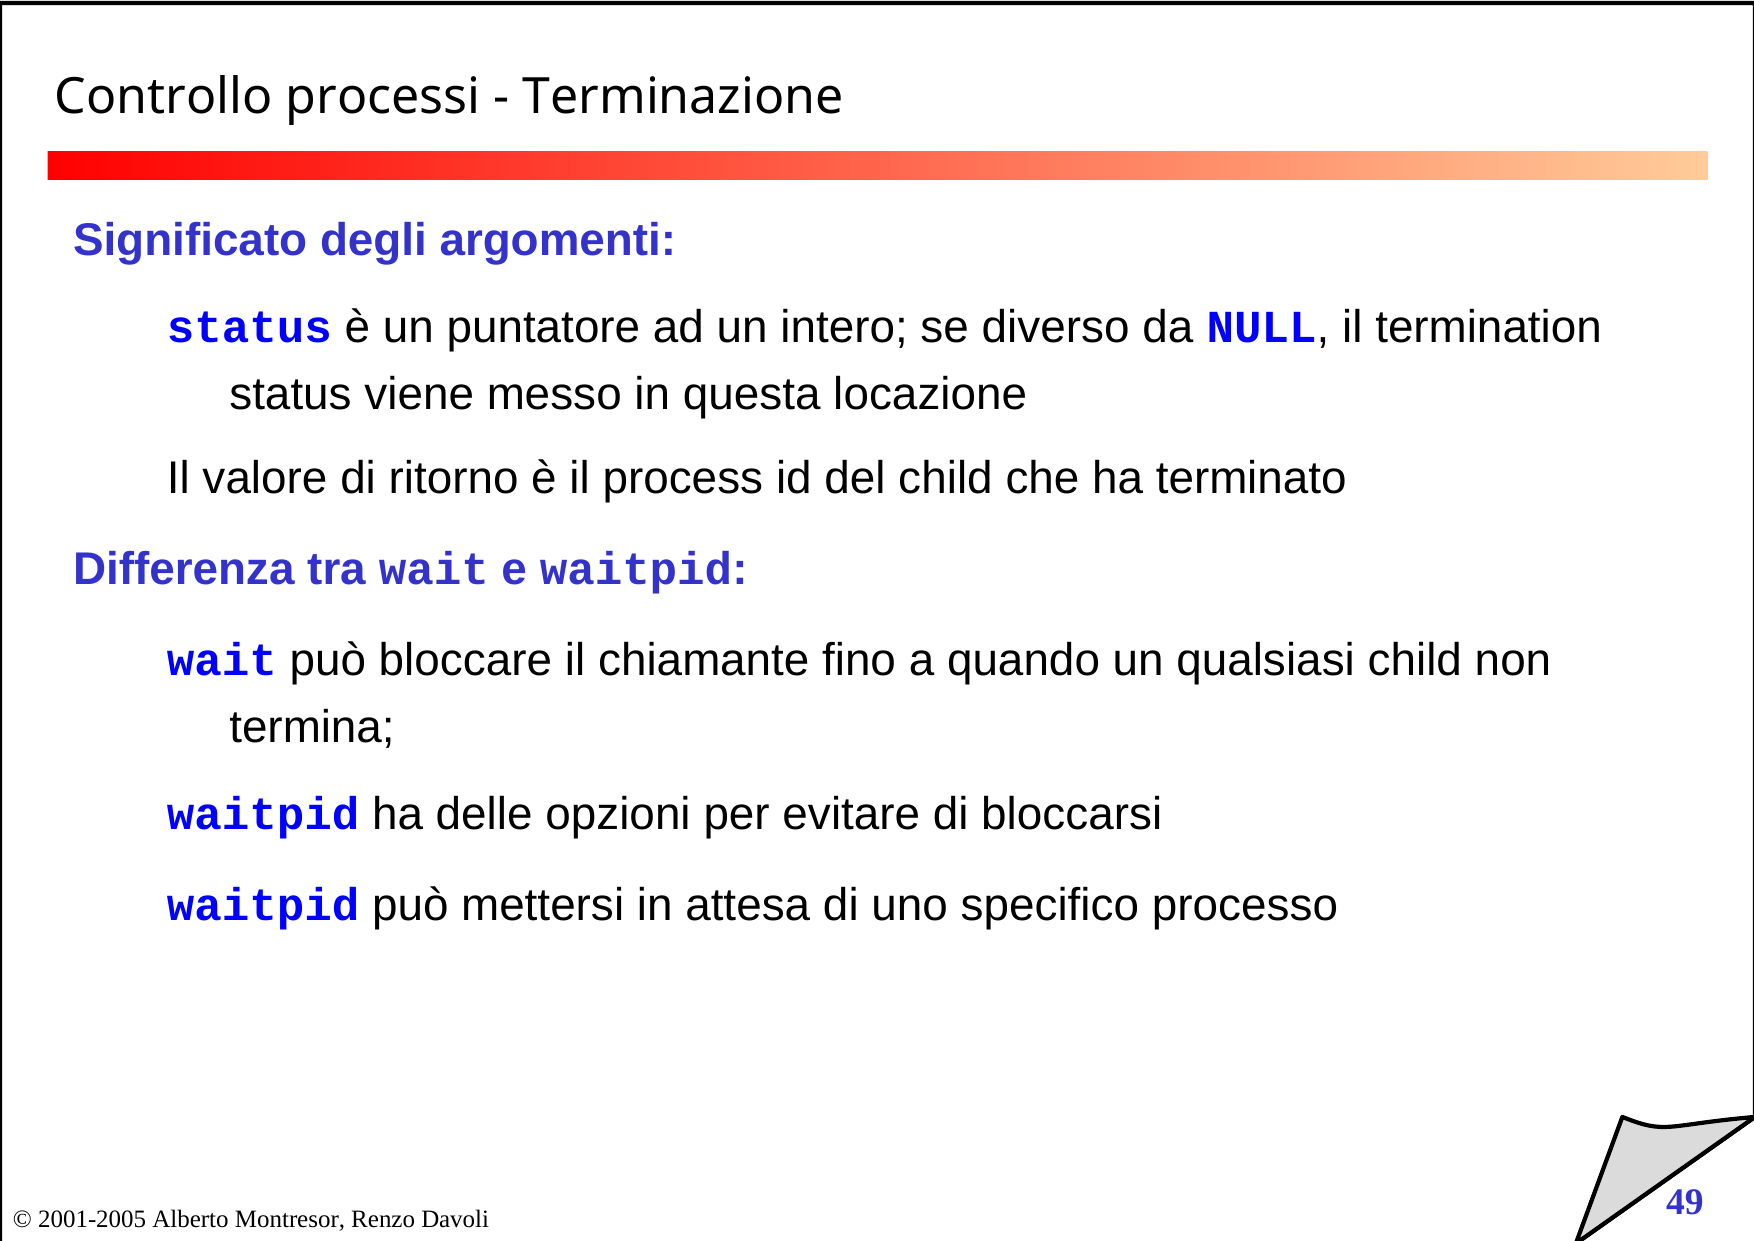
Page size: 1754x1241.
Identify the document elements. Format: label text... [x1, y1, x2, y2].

list Significato degli argomenti: status è un puntatore ad un intero; se diverso da NULL, il termination status viene messo in questa locazione Il valore di ritorno è il process id del child che ha terminato Differenza tra wait e waitpid: wait può bloccare il chiamante fino a quando un qualsiasi child non termina; waitpid ha delle opzioni per evitare di bloccarsi waitpid può mettersi in attesa di uno specifico processo [58, 206, 1696, 1016]
title Controllo processi - Terminazione [40, 49, 1714, 144]
